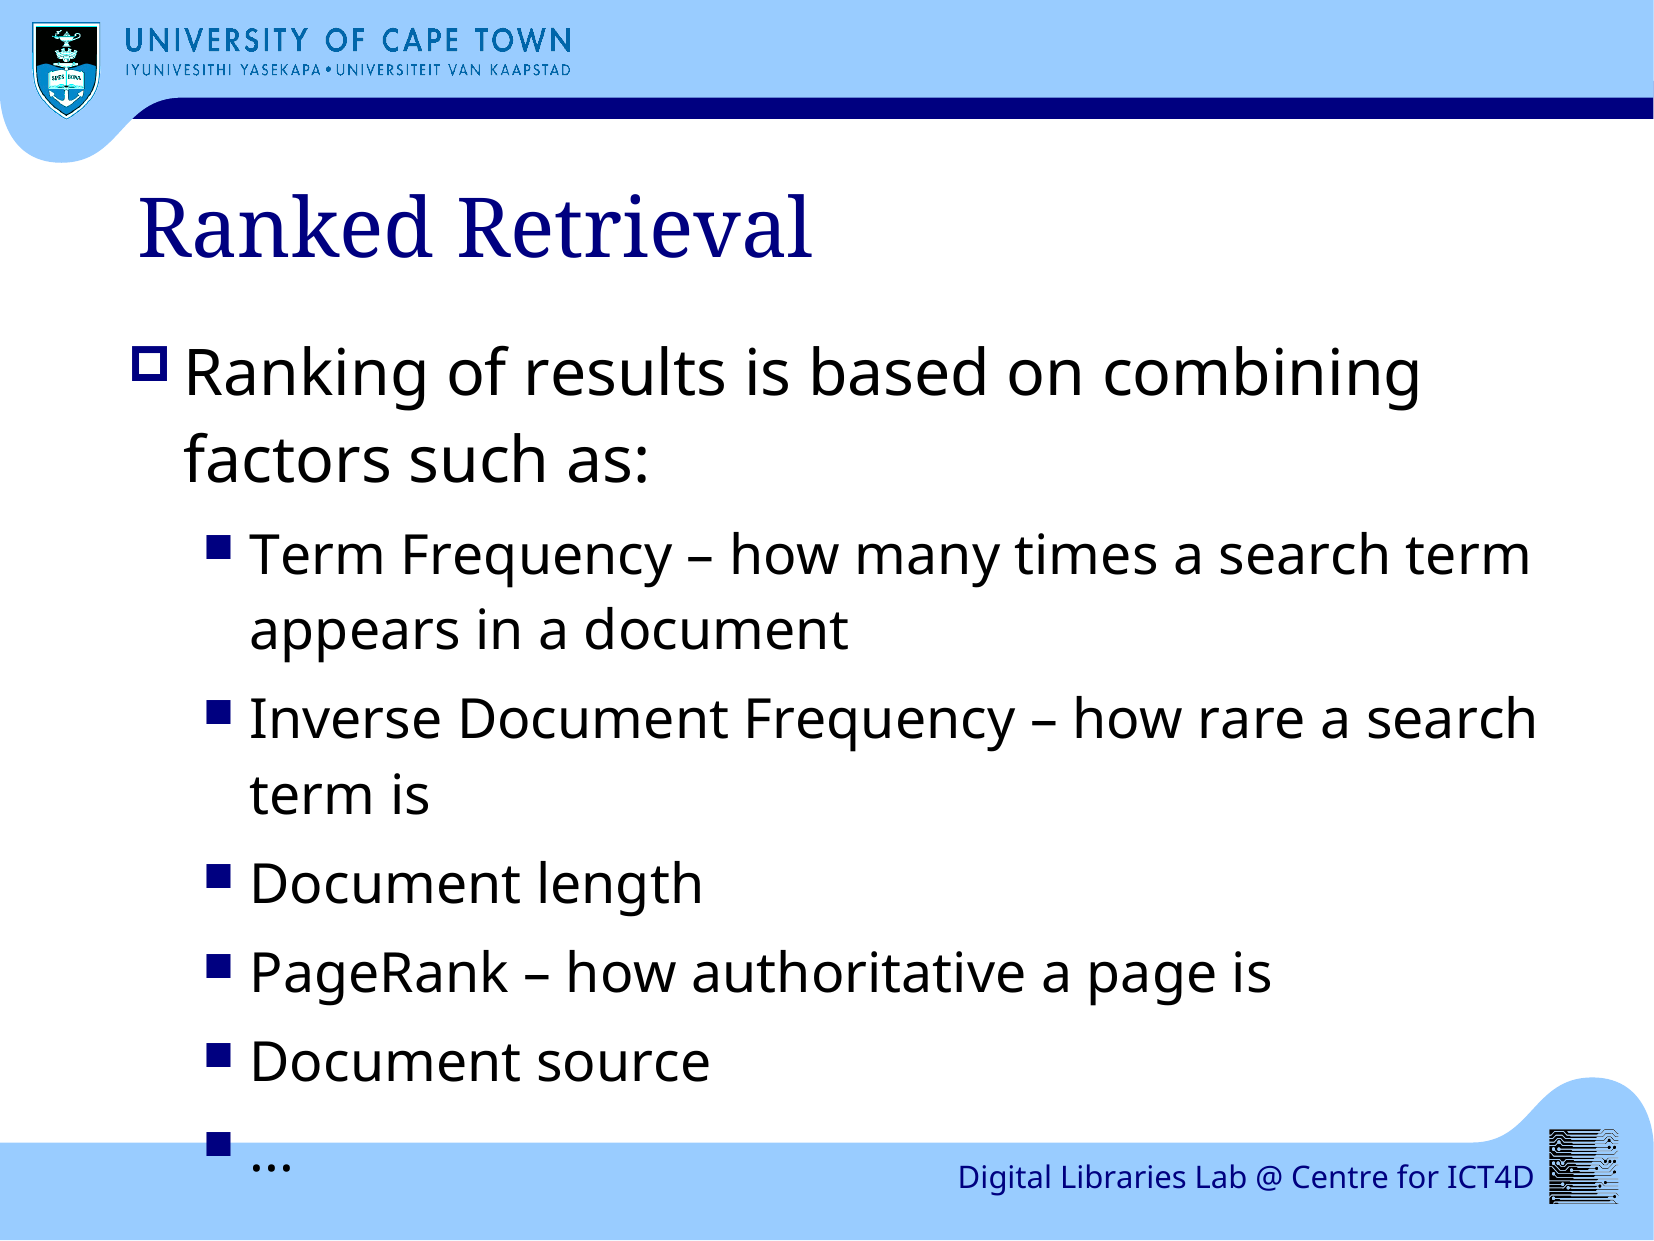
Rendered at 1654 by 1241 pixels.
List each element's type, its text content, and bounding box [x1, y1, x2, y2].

picture [32, 22, 101, 120]
title Ranked Retrieval [137, 155, 1598, 296]
list Ranking of results is based on combining factors such as: Term Frequency – how many times a search term appears in a document Inverse Document Frequency – how rare a search term is Document length PageRank – how authoritative a page is Document source ... [128, 326, 1597, 1105]
picture [1549, 1129, 1619, 1204]
picture [122, 25, 573, 78]
